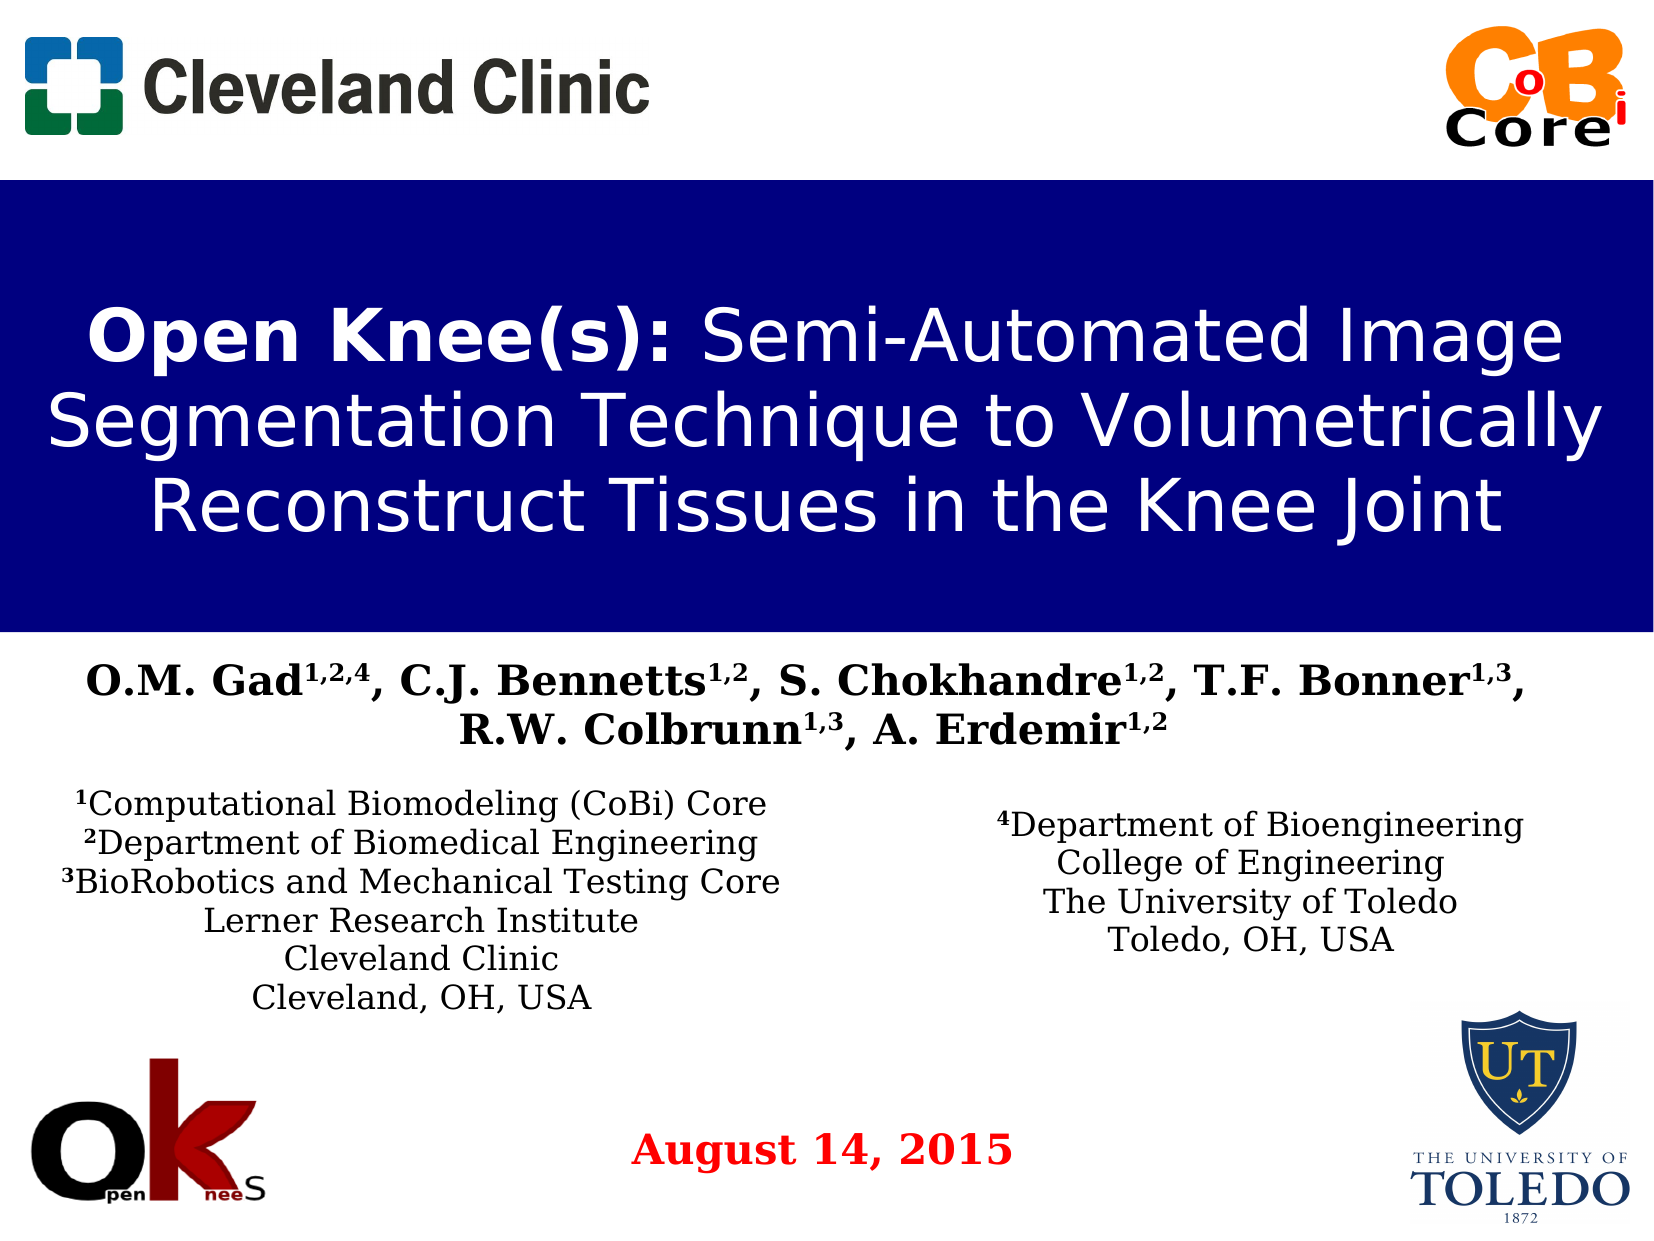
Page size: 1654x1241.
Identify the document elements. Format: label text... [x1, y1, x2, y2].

text_box 4Department of Bioengineering College of Engineering The University of Toledo Toledo, OH, USA [881, 804, 1620, 999]
picture [25, 37, 649, 135]
text_box August 14, 2015 [631, 1125, 1022, 1224]
text_box Open Knee(s): Semi-Automated Image Segmentation Technique to Volumetrically Reconstruct Tissues in the Knee Joint [31, 294, 1623, 548]
text_box 1Computational Biomodeling (CoBi) Core 2Department of Biomedical Engineering 3BioRobotics and Mechanical Testing Core Lerner Research Institute Cleveland Clinic Cleveland, OH, USA [61, 784, 793, 1020]
picture [1442, 24, 1630, 151]
text_box O.M. Gad1,2,4, C.J. Bennetts1,2, S. Chokhandre1,2, T.F. Bonner1,3, R.W. Colbrunn1,3, A. Erdemir1,2 [85, 655, 1539, 756]
text_box [0, 180, 1654, 633]
picture [1410, 1001, 1630, 1224]
picture [25, 1051, 275, 1210]
